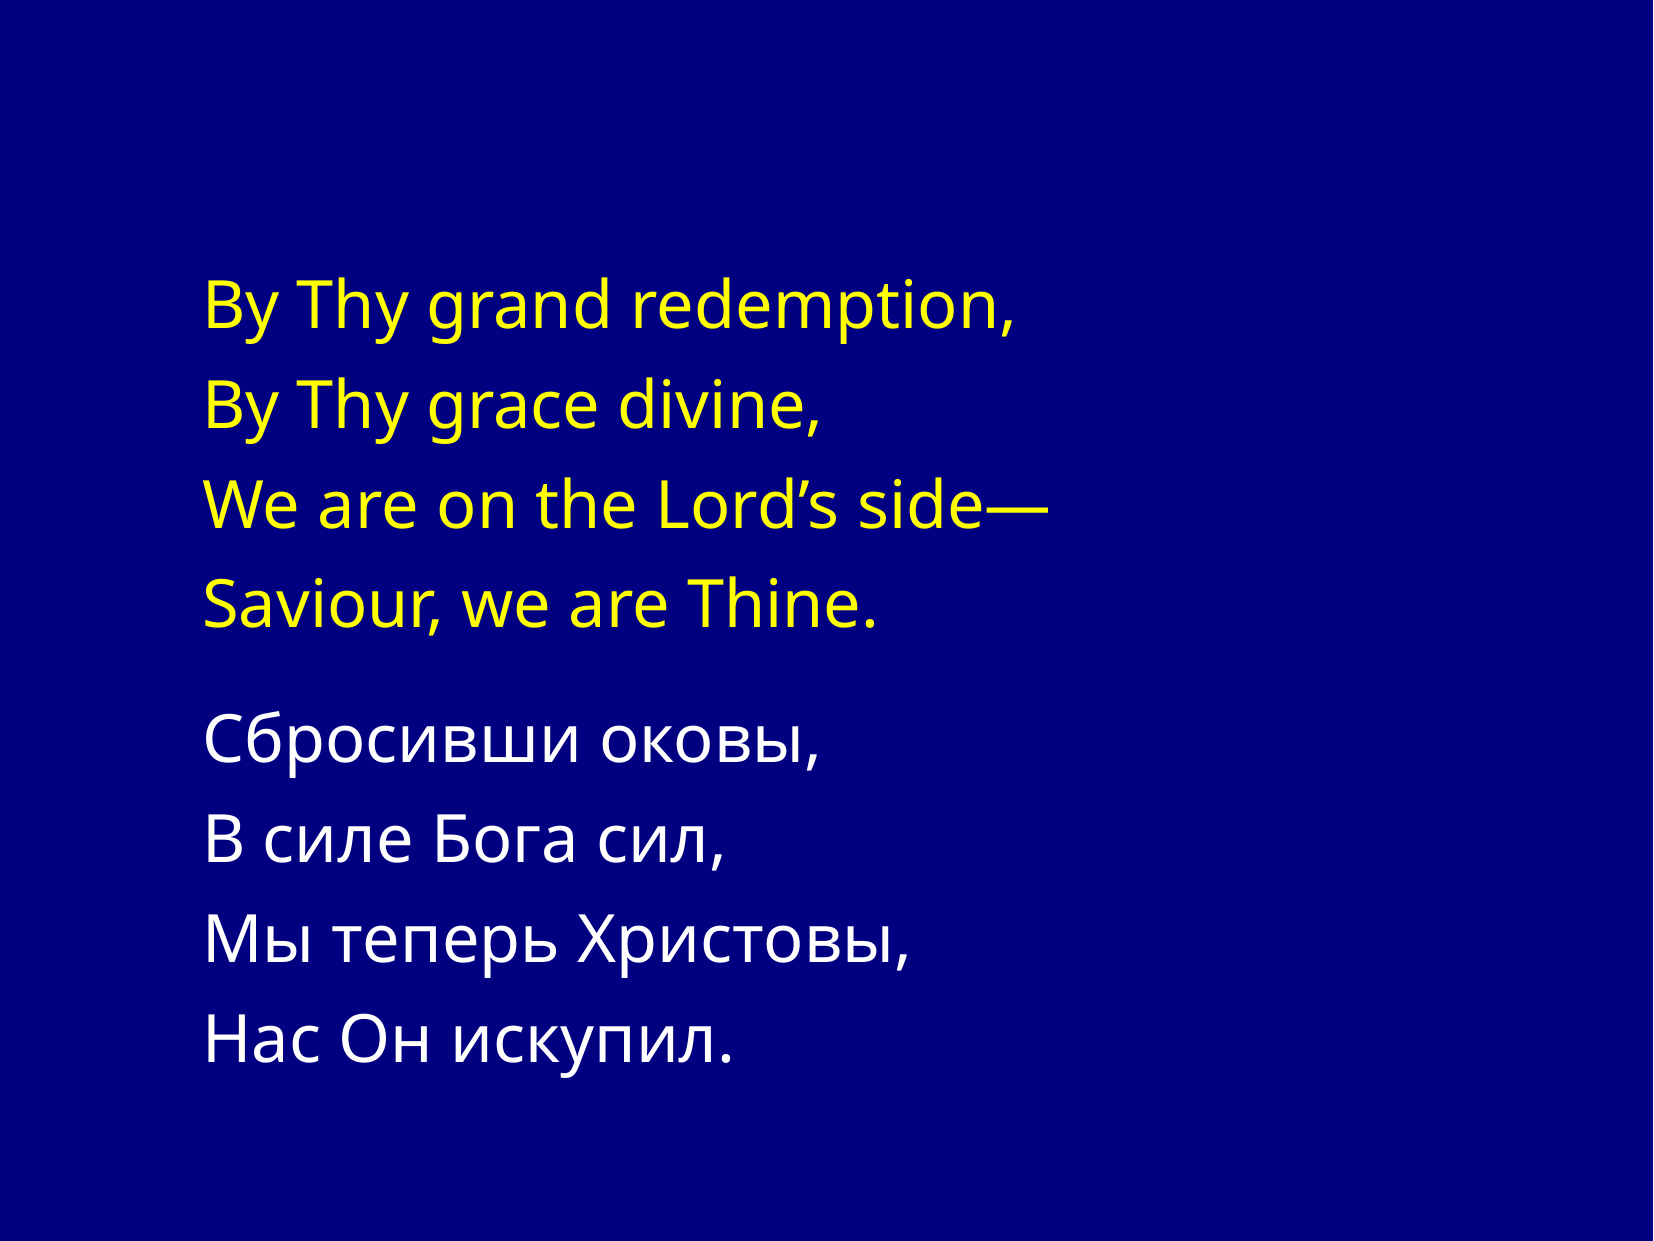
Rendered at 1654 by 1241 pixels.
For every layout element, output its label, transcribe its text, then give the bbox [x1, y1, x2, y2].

text_box Сбросивши оковы, В силе Бога сил, Мы теперь Христовы, Нас Он искупил. [75, 675, 1576, 1163]
text_box By Thy grand redemption, By Thy grace divine, We are on the Lord’s side— Saviour, we are Thine. [75, 150, 1576, 638]
